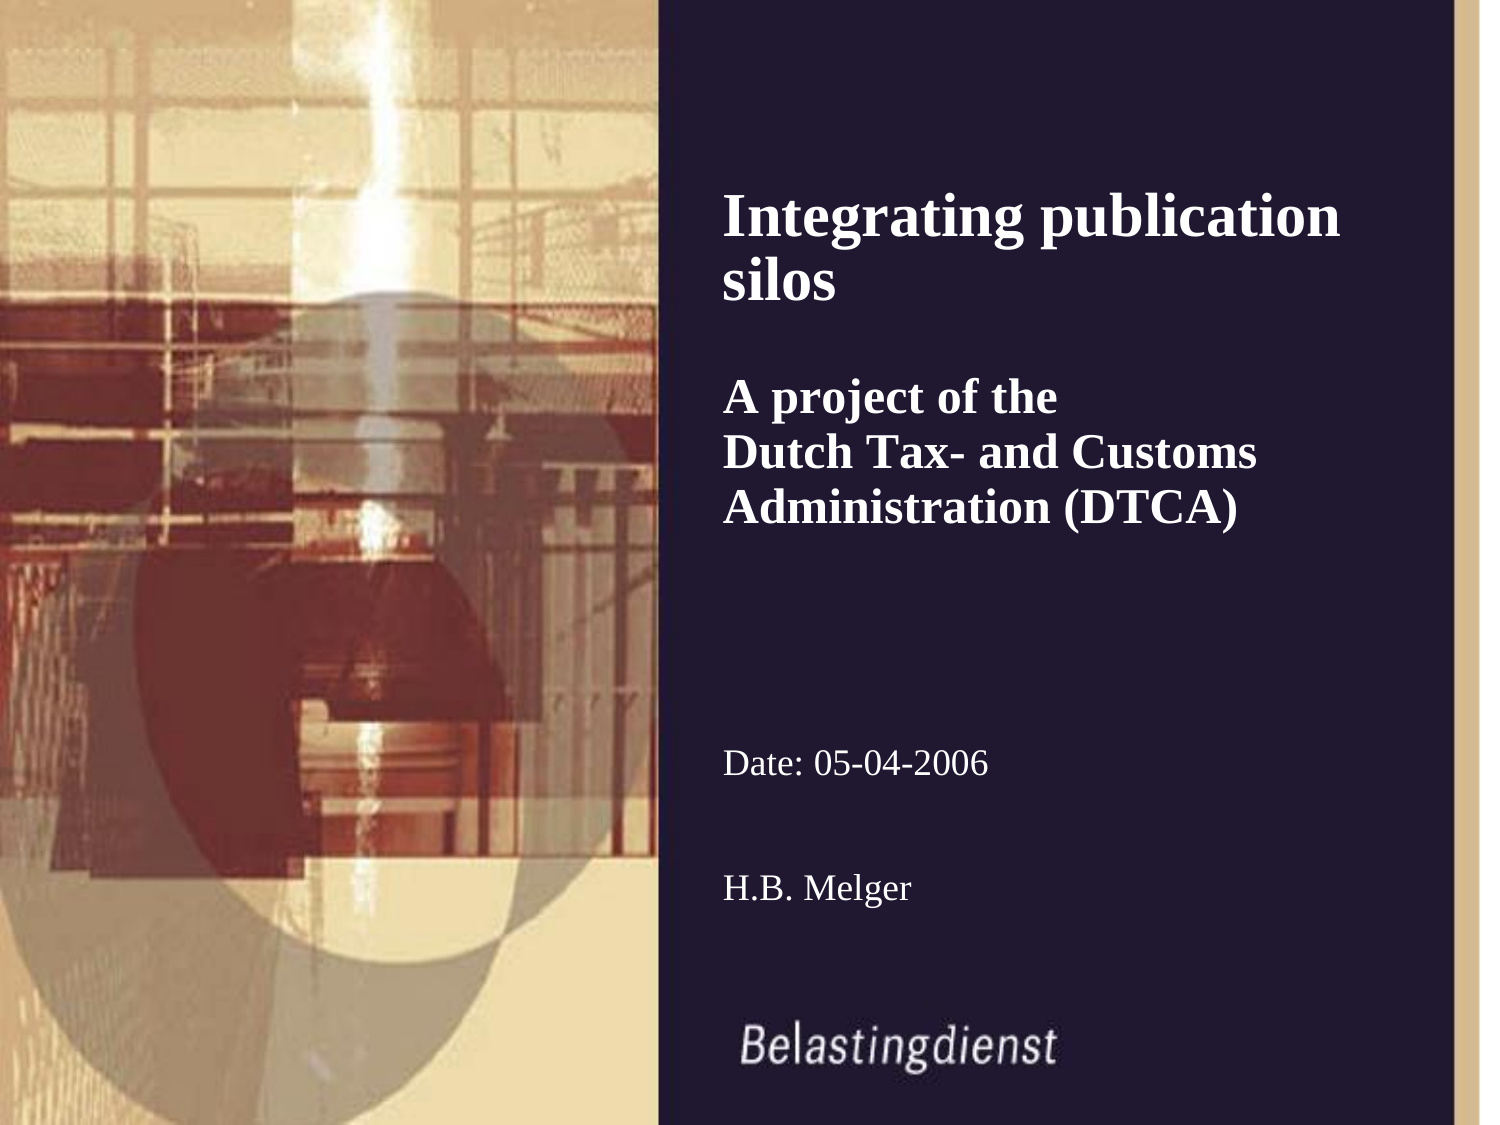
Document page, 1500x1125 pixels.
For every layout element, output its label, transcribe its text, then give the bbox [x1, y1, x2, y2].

picture [0, 0, 1500, 1125]
text_box Integrating publication silos A project of the Dutch Tax- and Customs Administration (DTCA) Date: 05-04-2006 H.B. Melger [708, 177, 1388, 917]
